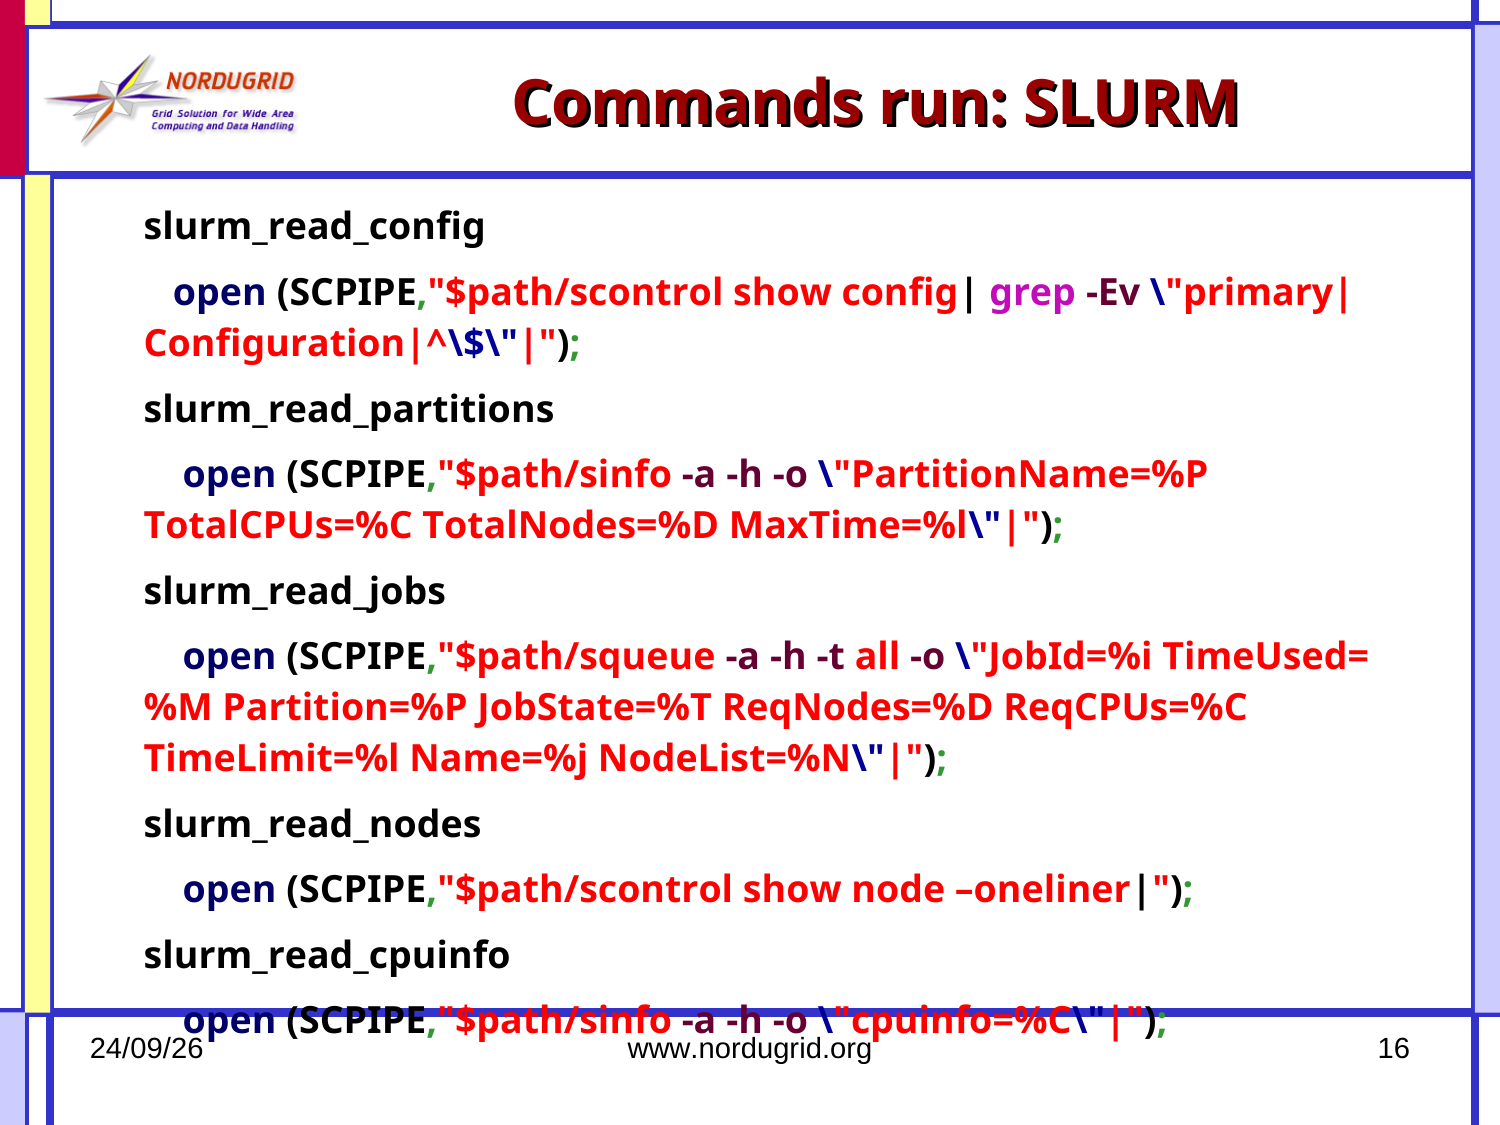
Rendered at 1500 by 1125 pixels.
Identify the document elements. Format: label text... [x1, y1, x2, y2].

title Commands run: SLURM [324, 17, 1428, 183]
list slurm_read_config open (SCPIPE,"$path/scontrol show config| grep -Ev \"primary|Configuration|^\$\"|"); slurm_read_partitions open (SCPIPE,"$path/sinfo -a -h -o \"PartitionName=%P TotalCPUs=%C TotalNodes=%D MaxTime=%l\"|"); slurm_read_jobs open (SCPIPE,"$path/squeue -a -h -t all -o \"JobId=%i TimeUsed=%M Partition=%P JobState=%T ReqNodes=%D ReqCPUs=%C TimeLimit=%l Name=%j NodeList=%N\"|"); slurm_read_nodes open (SCPIPE,"$path/scontrol show node –oneliner|"); slurm_read_cpuinfo open (SCPIPE,"$path/sinfo -a -h -o \"cpuinfo=%C\"|"); [87, 200, 1426, 947]
picture [40, 49, 301, 148]
